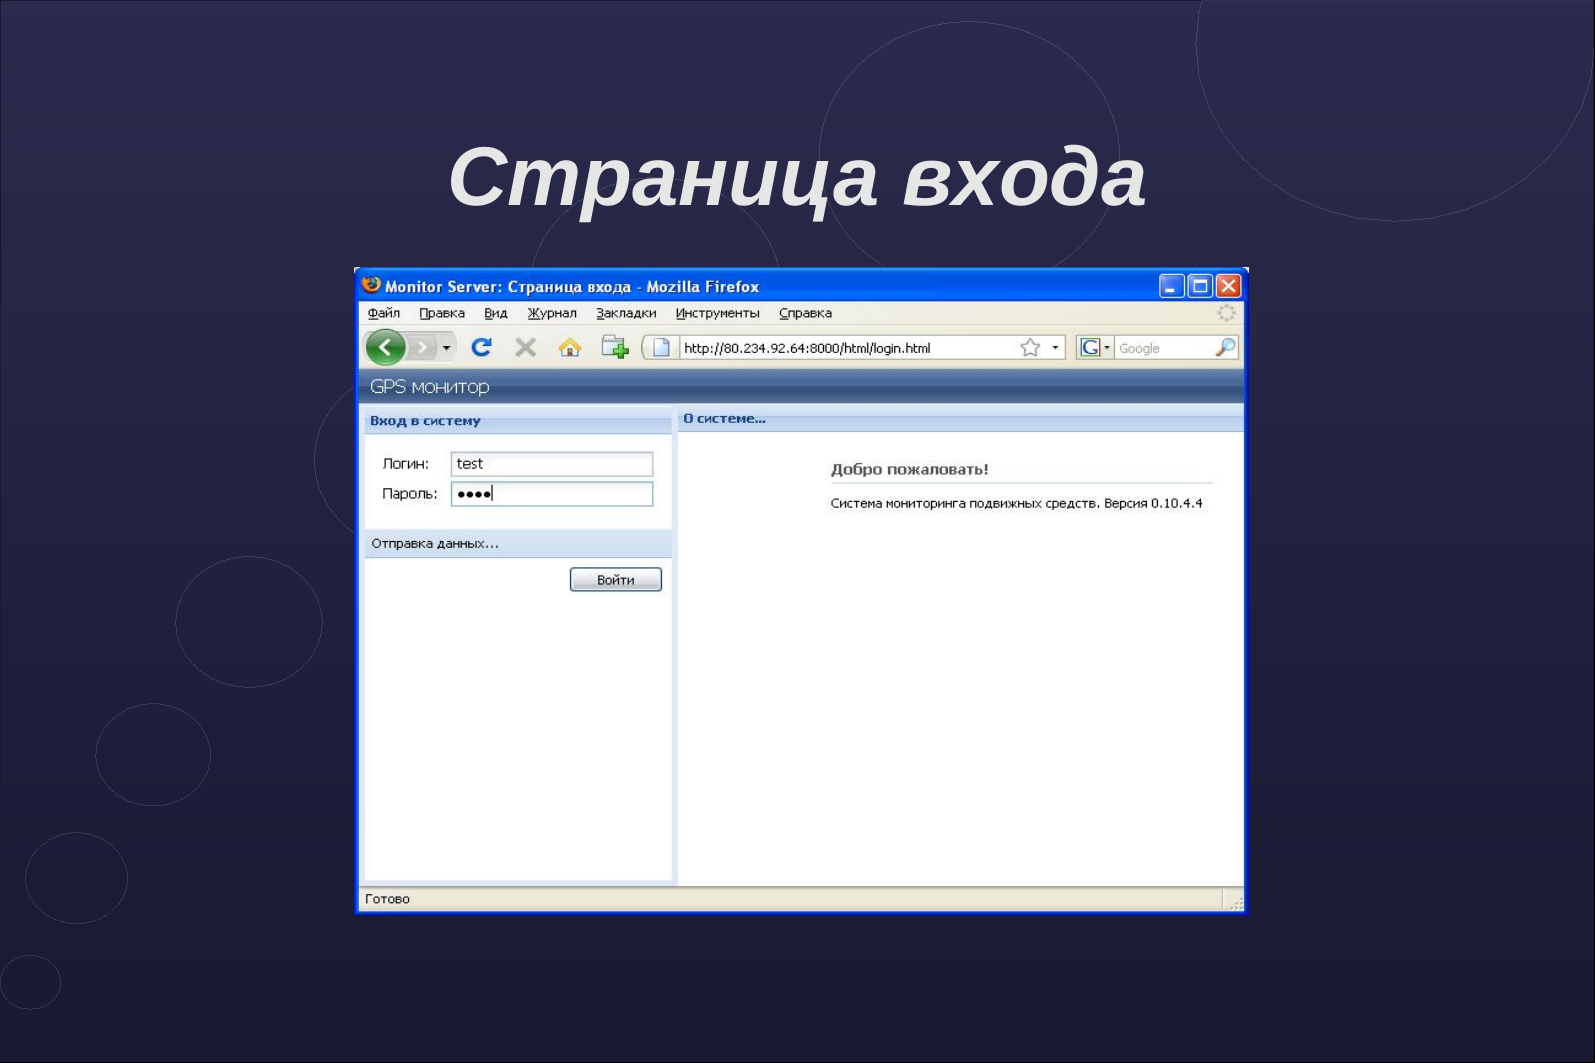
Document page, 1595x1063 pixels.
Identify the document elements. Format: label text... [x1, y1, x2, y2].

picture [354, 267, 1249, 916]
title Страница входа [117, 95, 1479, 259]
